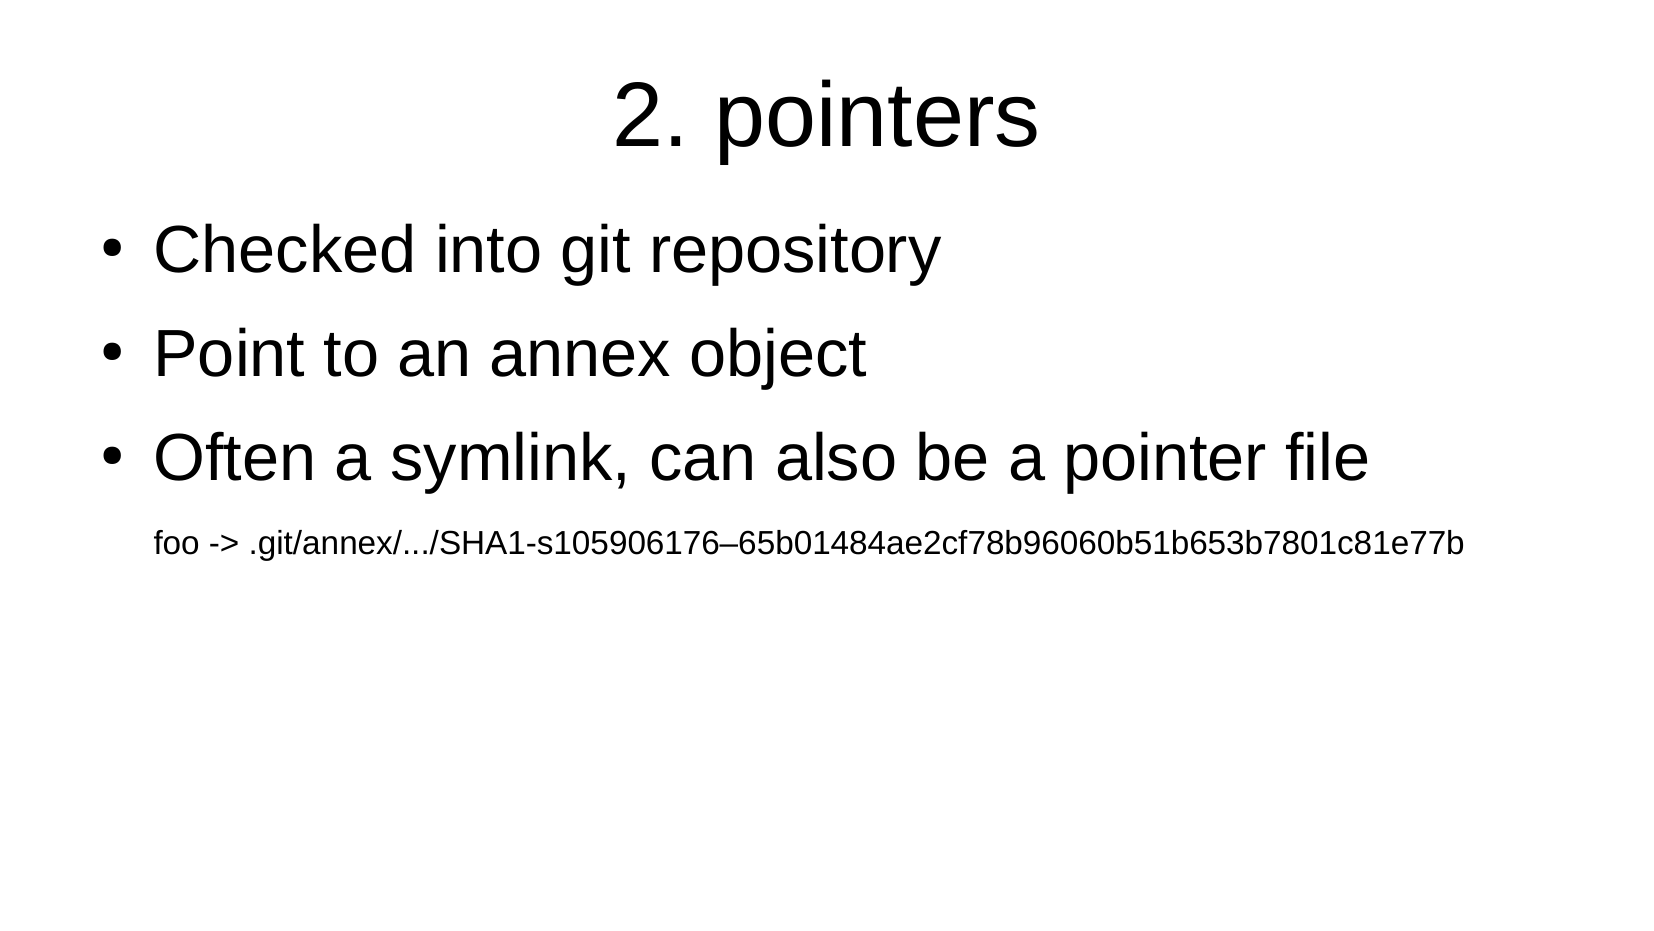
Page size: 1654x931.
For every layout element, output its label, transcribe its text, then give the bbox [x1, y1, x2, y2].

list Checked into git repository Point to an annex object Often a symlink, can also be a pointer file foo -> .git/annex/.../SHA1-s105906176–65b01484ae2cf78b96060b51b653b7801c81e77b [82, 211, 1571, 931]
title 2. pointers [82, 37, 1571, 193]
